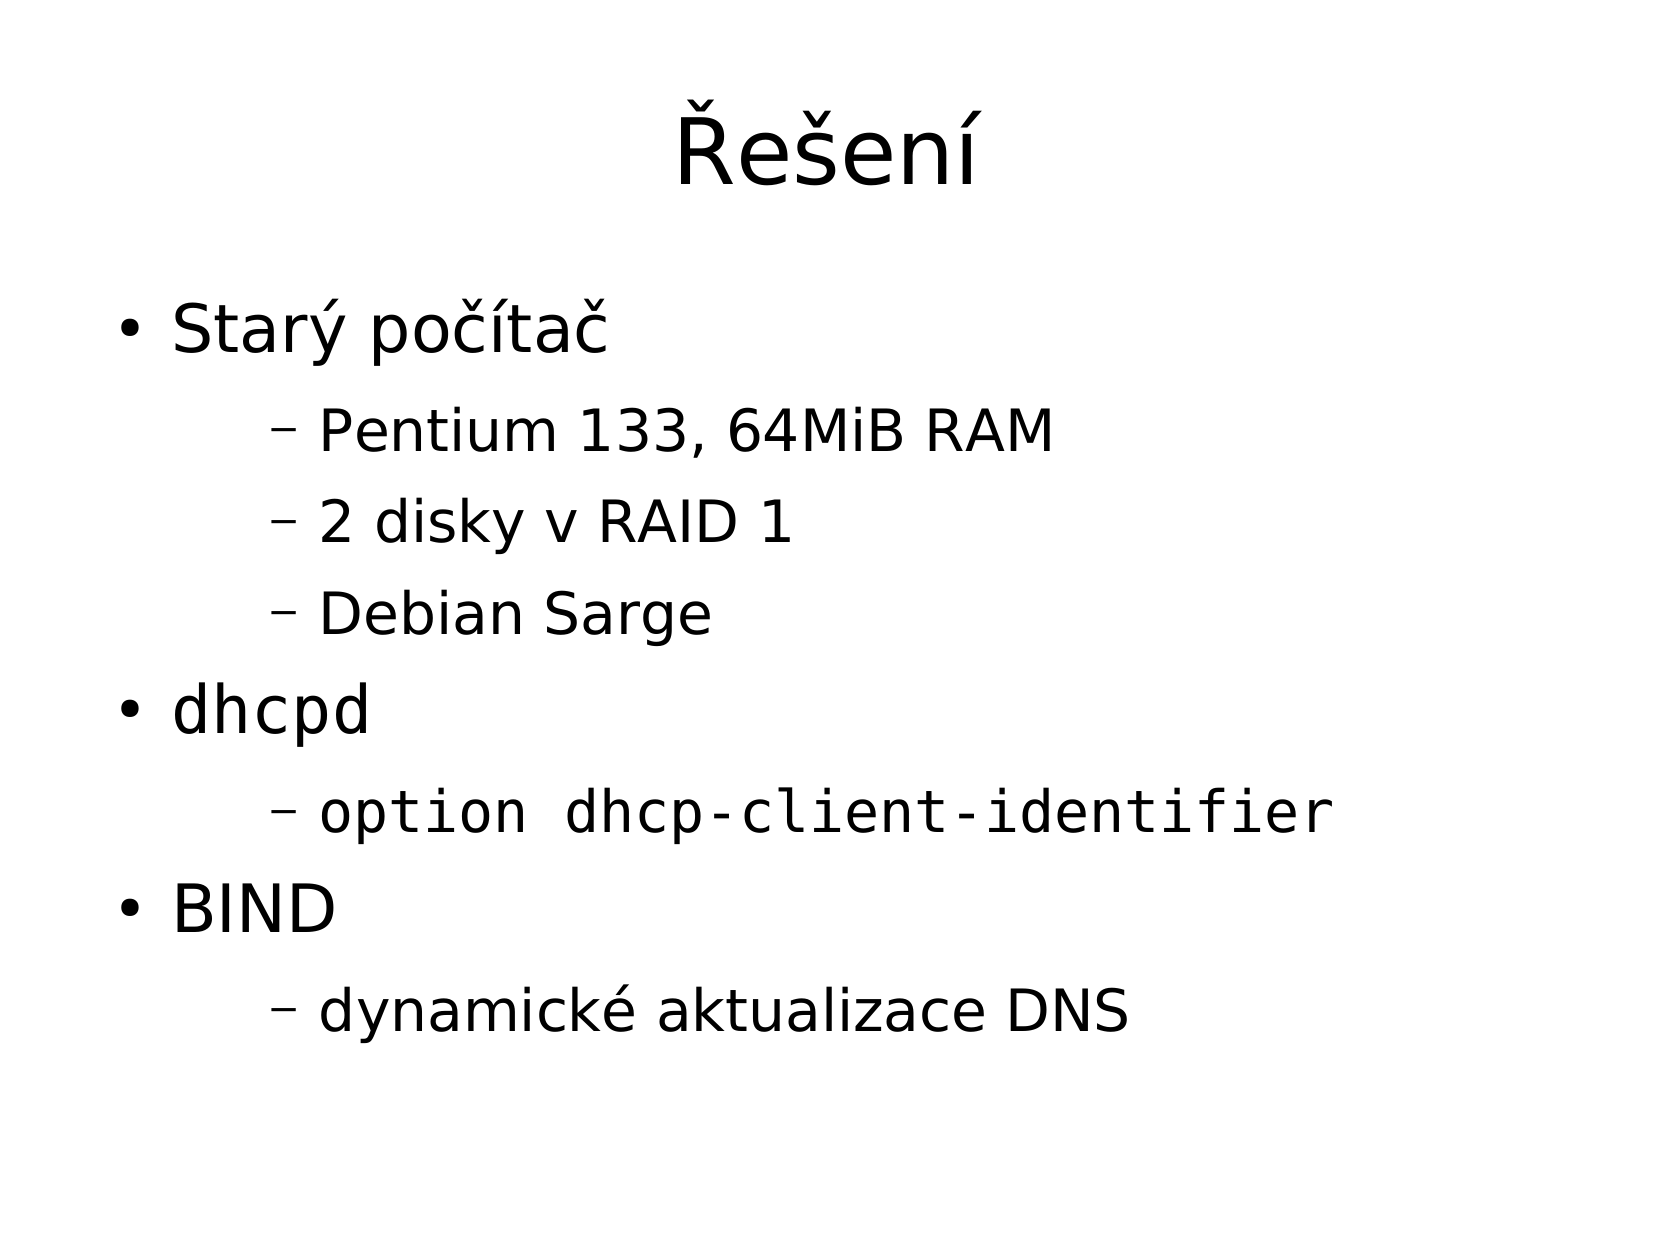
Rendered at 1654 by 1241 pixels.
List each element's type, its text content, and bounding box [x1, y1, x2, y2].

title Řešení [82, 56, 1571, 250]
list Starý počítač Pentium 133, 64MiB RAM 2 disky v RAID 1 Debian Sarge dhcpd option dhcp-client-identifier BIND dynamické aktualizace DNS [82, 290, 1571, 1094]
